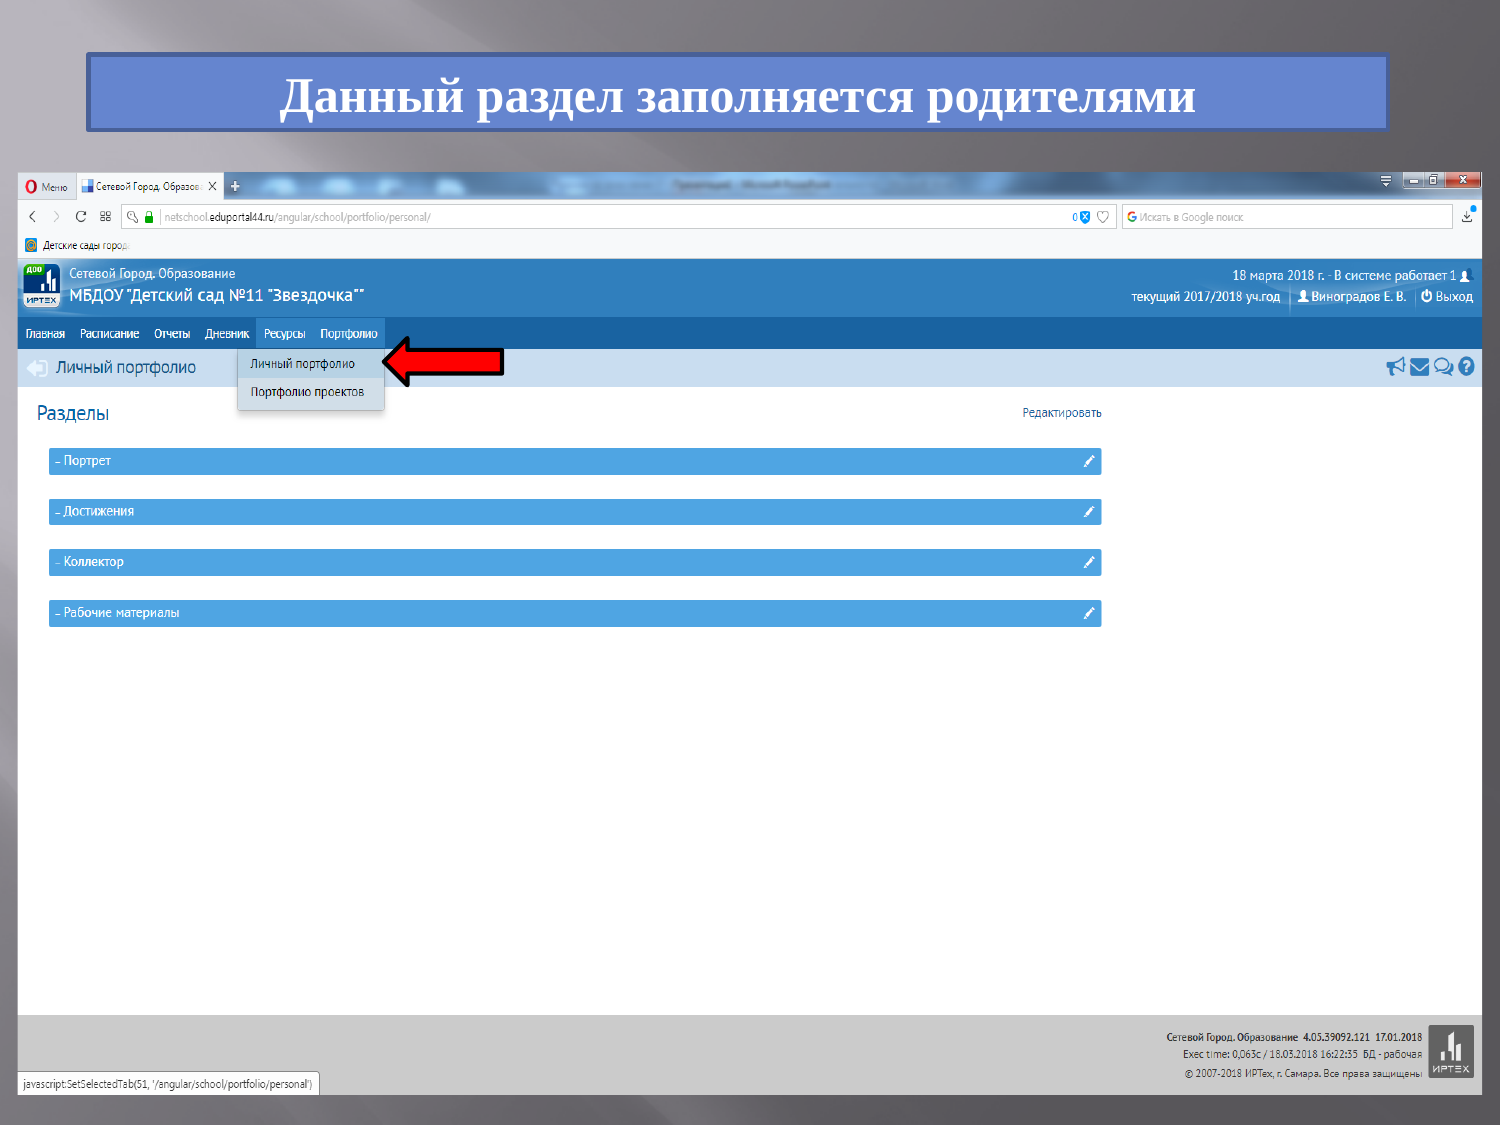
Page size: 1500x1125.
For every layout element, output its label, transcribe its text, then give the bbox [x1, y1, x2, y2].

text_box [383, 338, 502, 386]
text_box Данный раздел заполняется родителями [88, 54, 1388, 131]
picture [17, 172, 1483, 1095]
